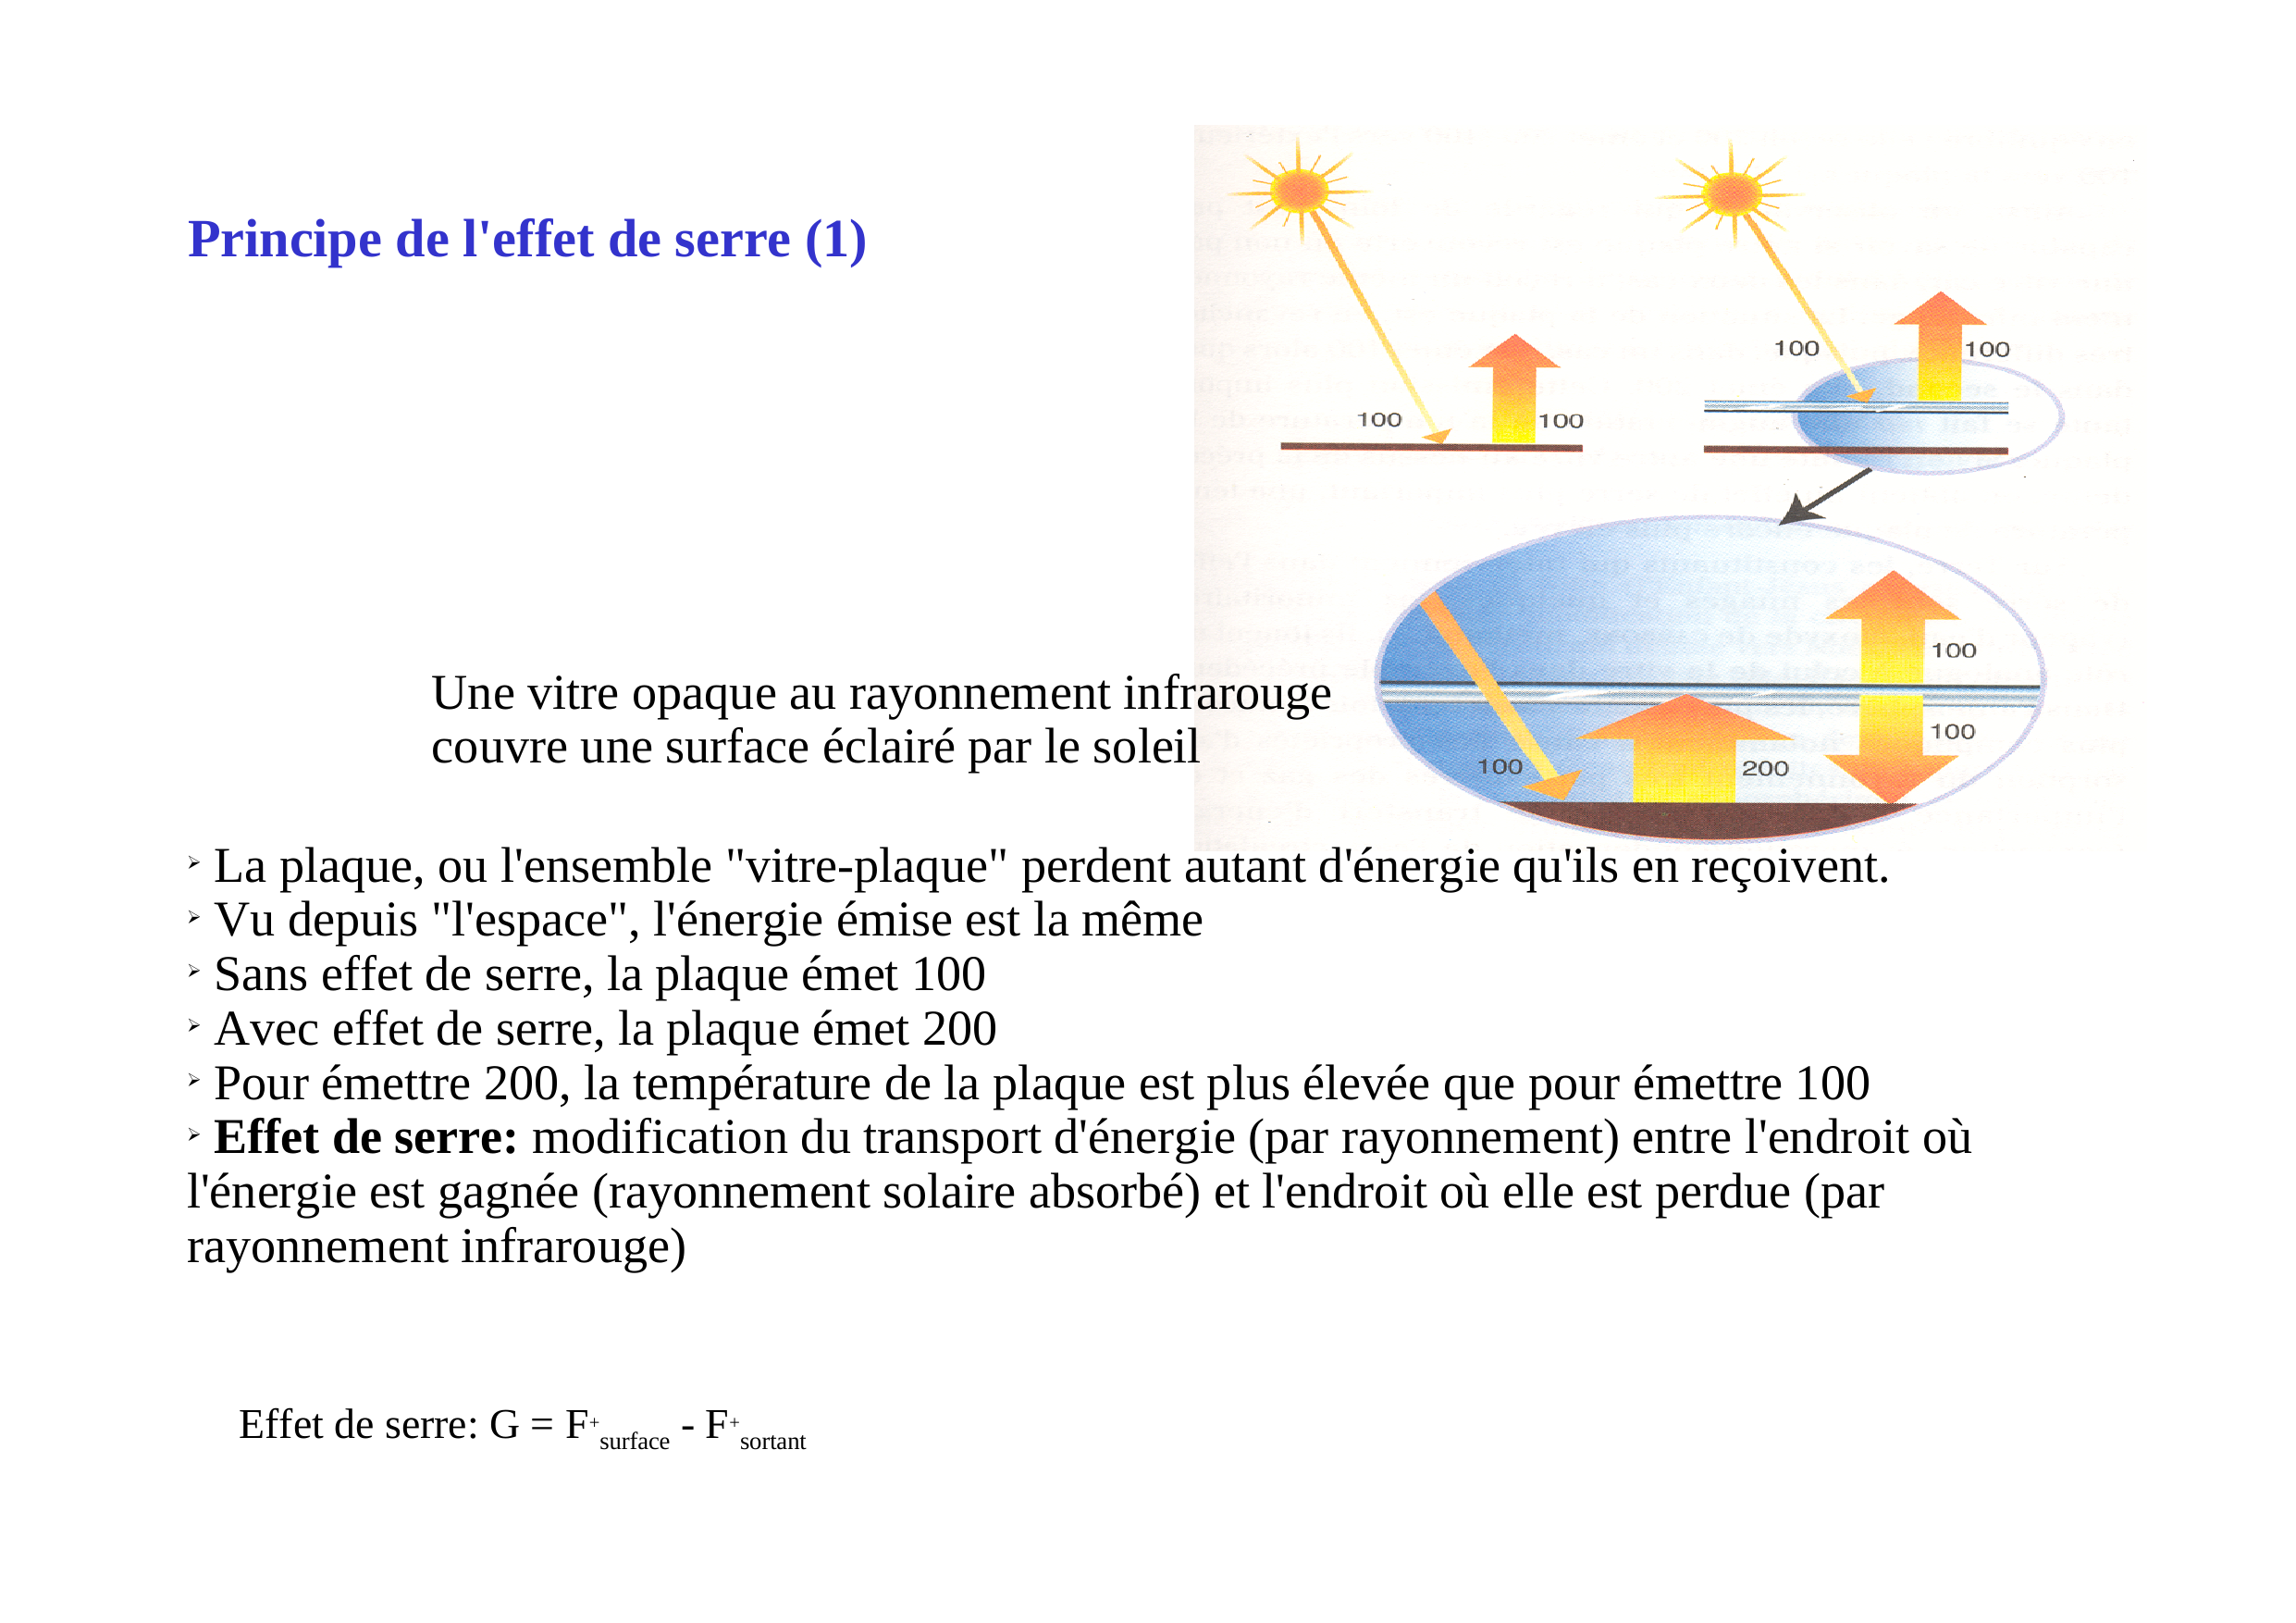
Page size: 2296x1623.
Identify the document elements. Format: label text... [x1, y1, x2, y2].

text_box La plaque, ou l'ensemble "vitre-plaque" perdent autant d'énergie qu'ils en reçoivent. Vu depuis "l'espace", l'énergie émise est la même Sans effet de serre, la plaque émet 100 Avec effet de serre, la plaque émet 200 Pour émettre 200, la température de la plaque est plus élevée que pour émettre 100 Effet de serre: modification du transport d'énergie (par rayonnement) entre l'endroit où l'énergie est gagnée (rayonnement solaire absorbé) et l'endroit où elle est perdue (par rayonnement infrarouge) [173, 834, 2141, 1493]
text_box Principe de l'effet de serre (1) [188, 213, 1135, 321]
text_box Effet de serre: G = F+surface - F+sortant [239, 1401, 1106, 1477]
text_box Une vitre opaque au rayonnement infrarouge couvre une surface éclairé par le soleil [431, 668, 1352, 778]
picture [1194, 125, 2147, 851]
